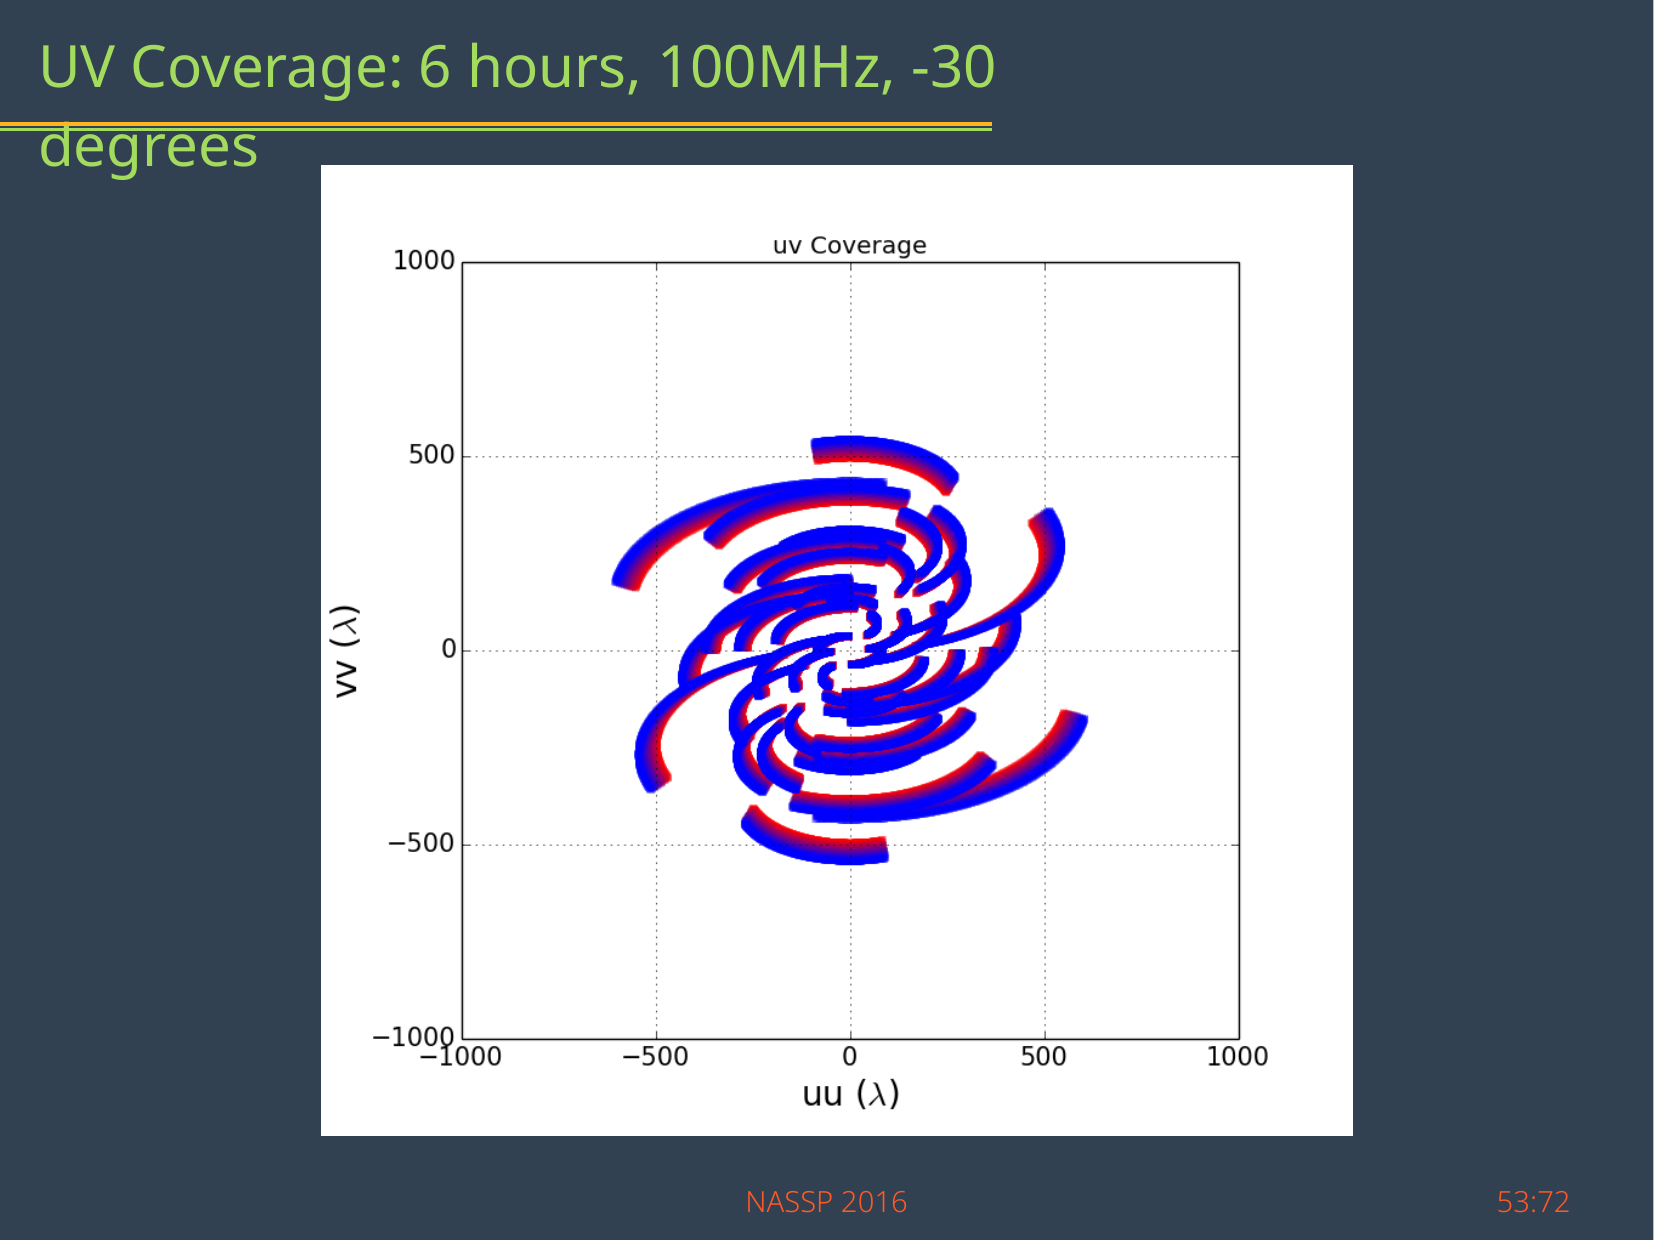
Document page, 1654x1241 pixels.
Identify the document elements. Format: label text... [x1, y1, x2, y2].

picture [321, 165, 1353, 1136]
text_box UV Coverage: 6 hours, 100MHz, -30 degrees [23, 17, 1182, 103]
